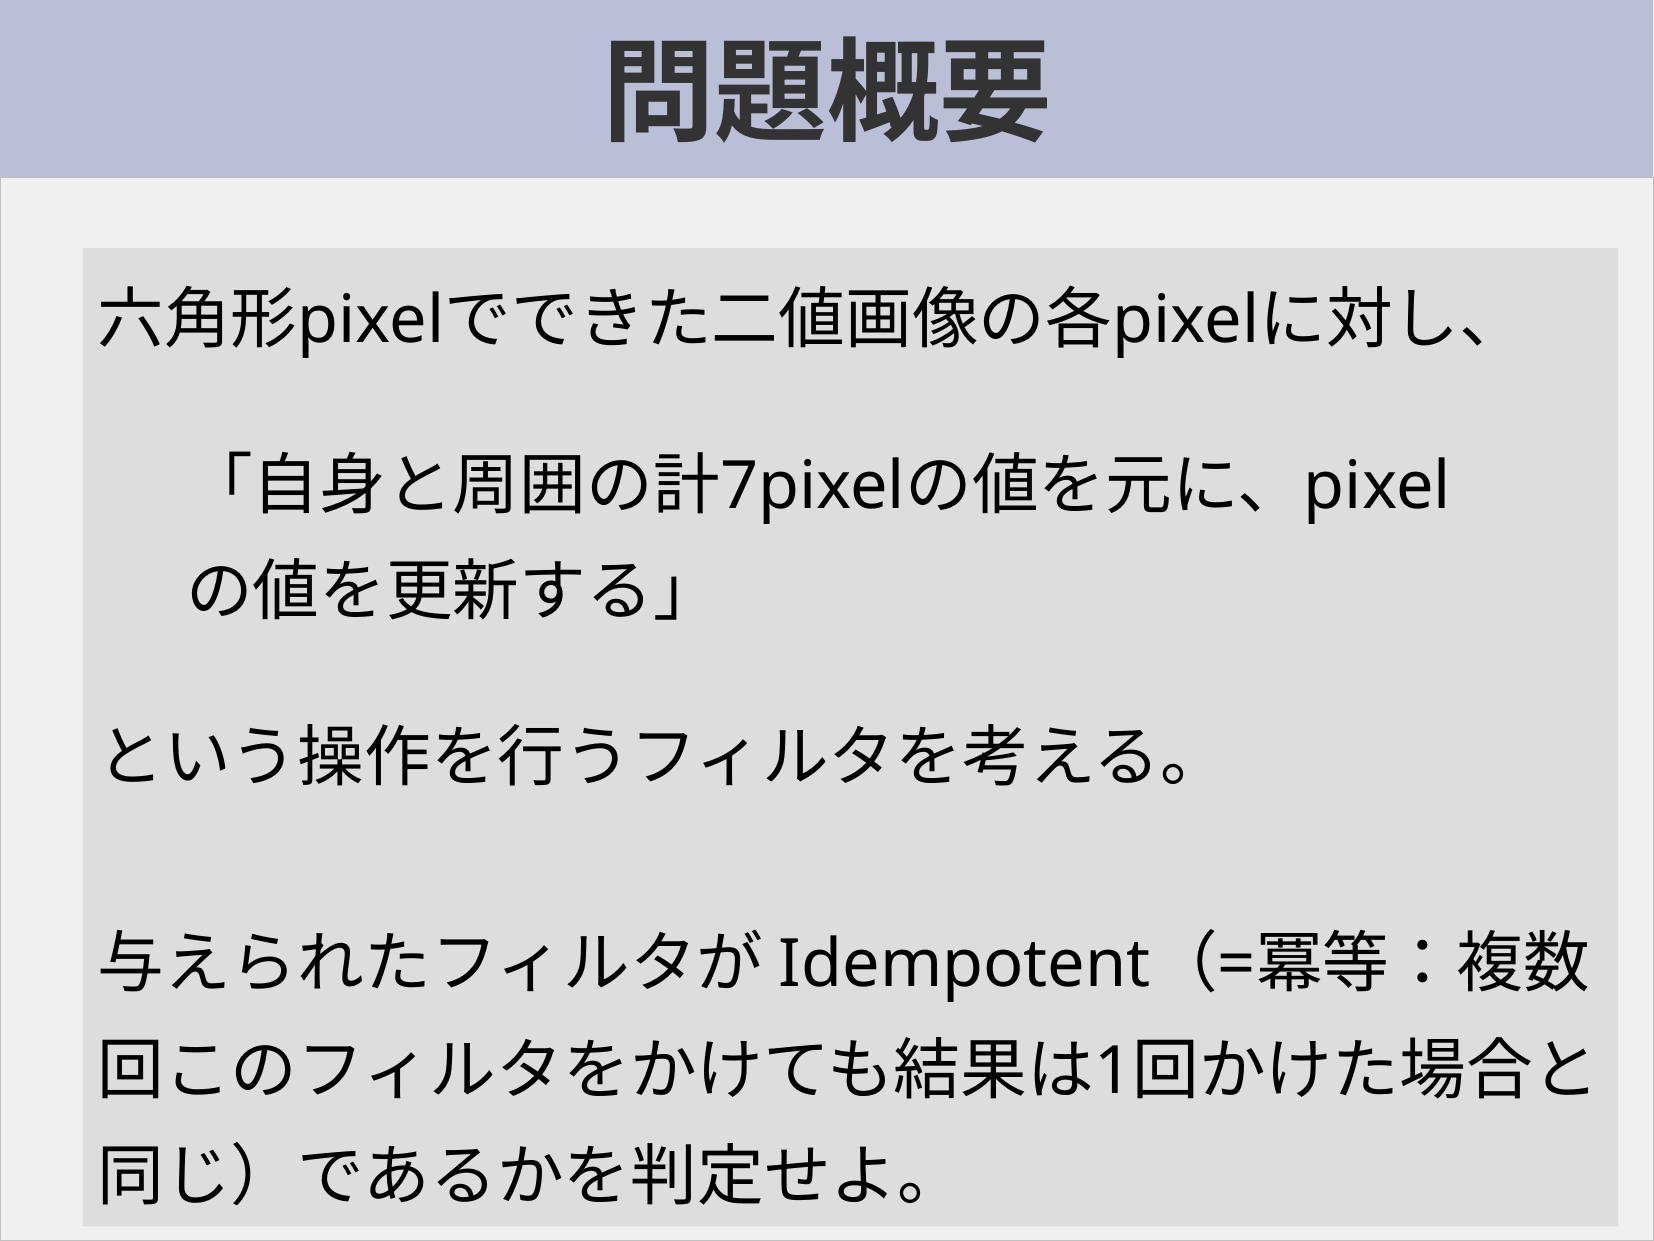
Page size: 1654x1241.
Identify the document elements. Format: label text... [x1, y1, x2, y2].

text_box 六角形pixelでできた二値画像の各pixelに対し、 「自身と周囲の計7pixelの値を元に、pixelの値を更新する」 という操作を行うフィルタを考える。 与えられたフィルタが Idempotent（=冪等：複数回このフィルタをかけても結果は1回かけた場合と同じ）であるかを判定せよ。 [82, 248, 1619, 969]
title 問題概要 [121, 20, 1534, 148]
